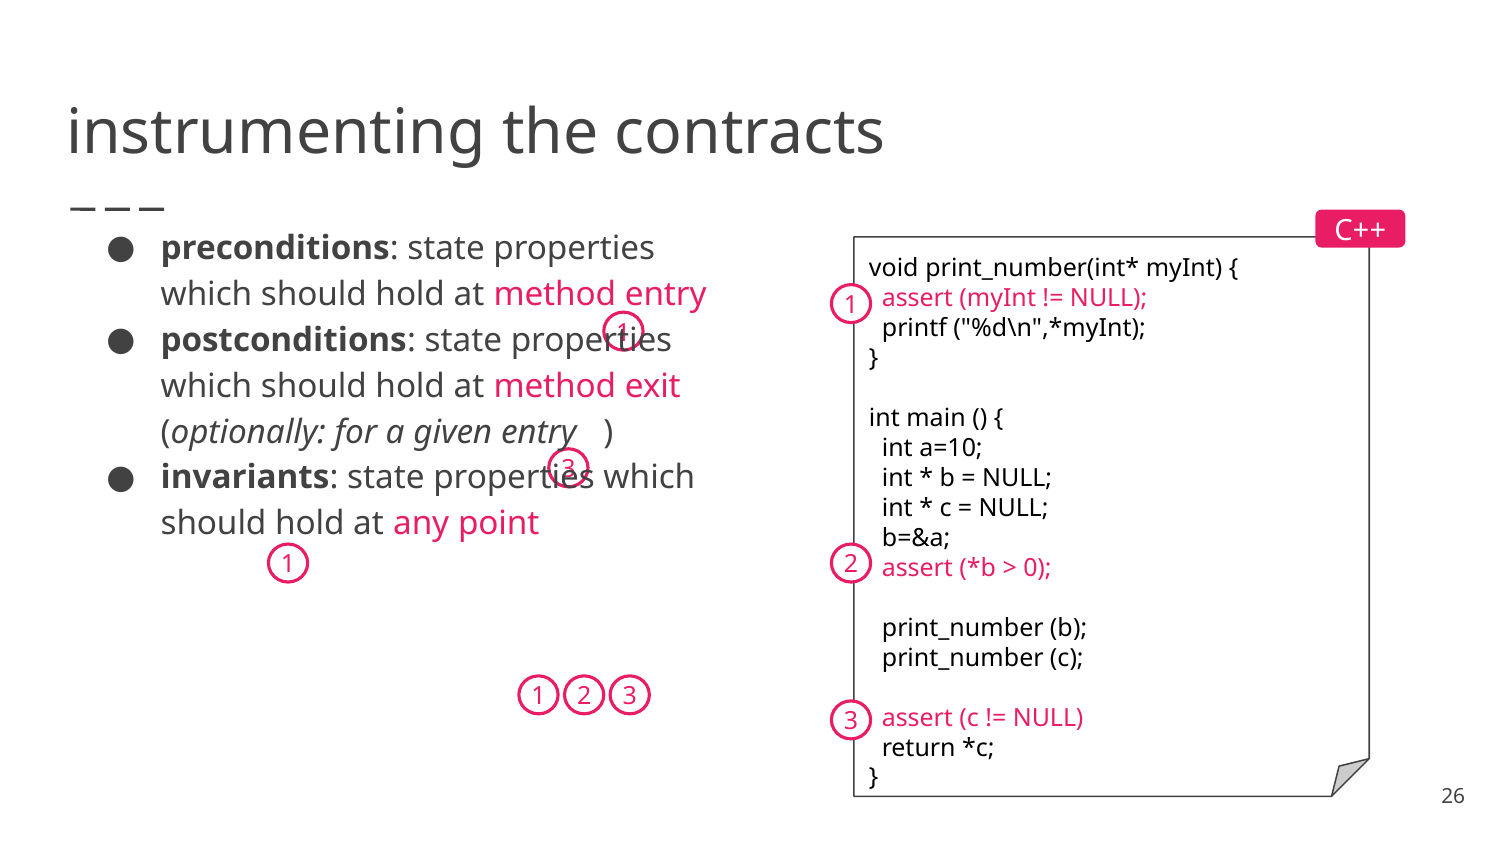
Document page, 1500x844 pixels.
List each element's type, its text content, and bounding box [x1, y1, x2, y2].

slide_number <number> [1389, 764, 1480, 830]
text_box 1 [518, 675, 559, 714]
text_box 1 [831, 284, 871, 323]
text_box void print_number(int* myInt) { assert (myInt != NULL); printf ("%d\n",*myInt); } int main () { int a=10; int * b = NULL; int * c = NULL; b=&a; assert (*b > 0); print_number (b); print_number (c); assert (c != NULL) return *c; } [853, 236, 1370, 797]
text_box C++ [1315, 209, 1406, 248]
text_box 1 [268, 544, 308, 583]
text_box preconditions: state properties which should hold at method entry postconditions: state properties which should hold at method exit (optionally: for a given entry ) invariants: state properties which should hold at any point [70, 205, 724, 801]
text_box 3 [831, 700, 871, 739]
title instrumenting the contracts [51, 61, 1449, 182]
text_box 2 [831, 544, 871, 583]
text_box 3 [610, 675, 650, 714]
